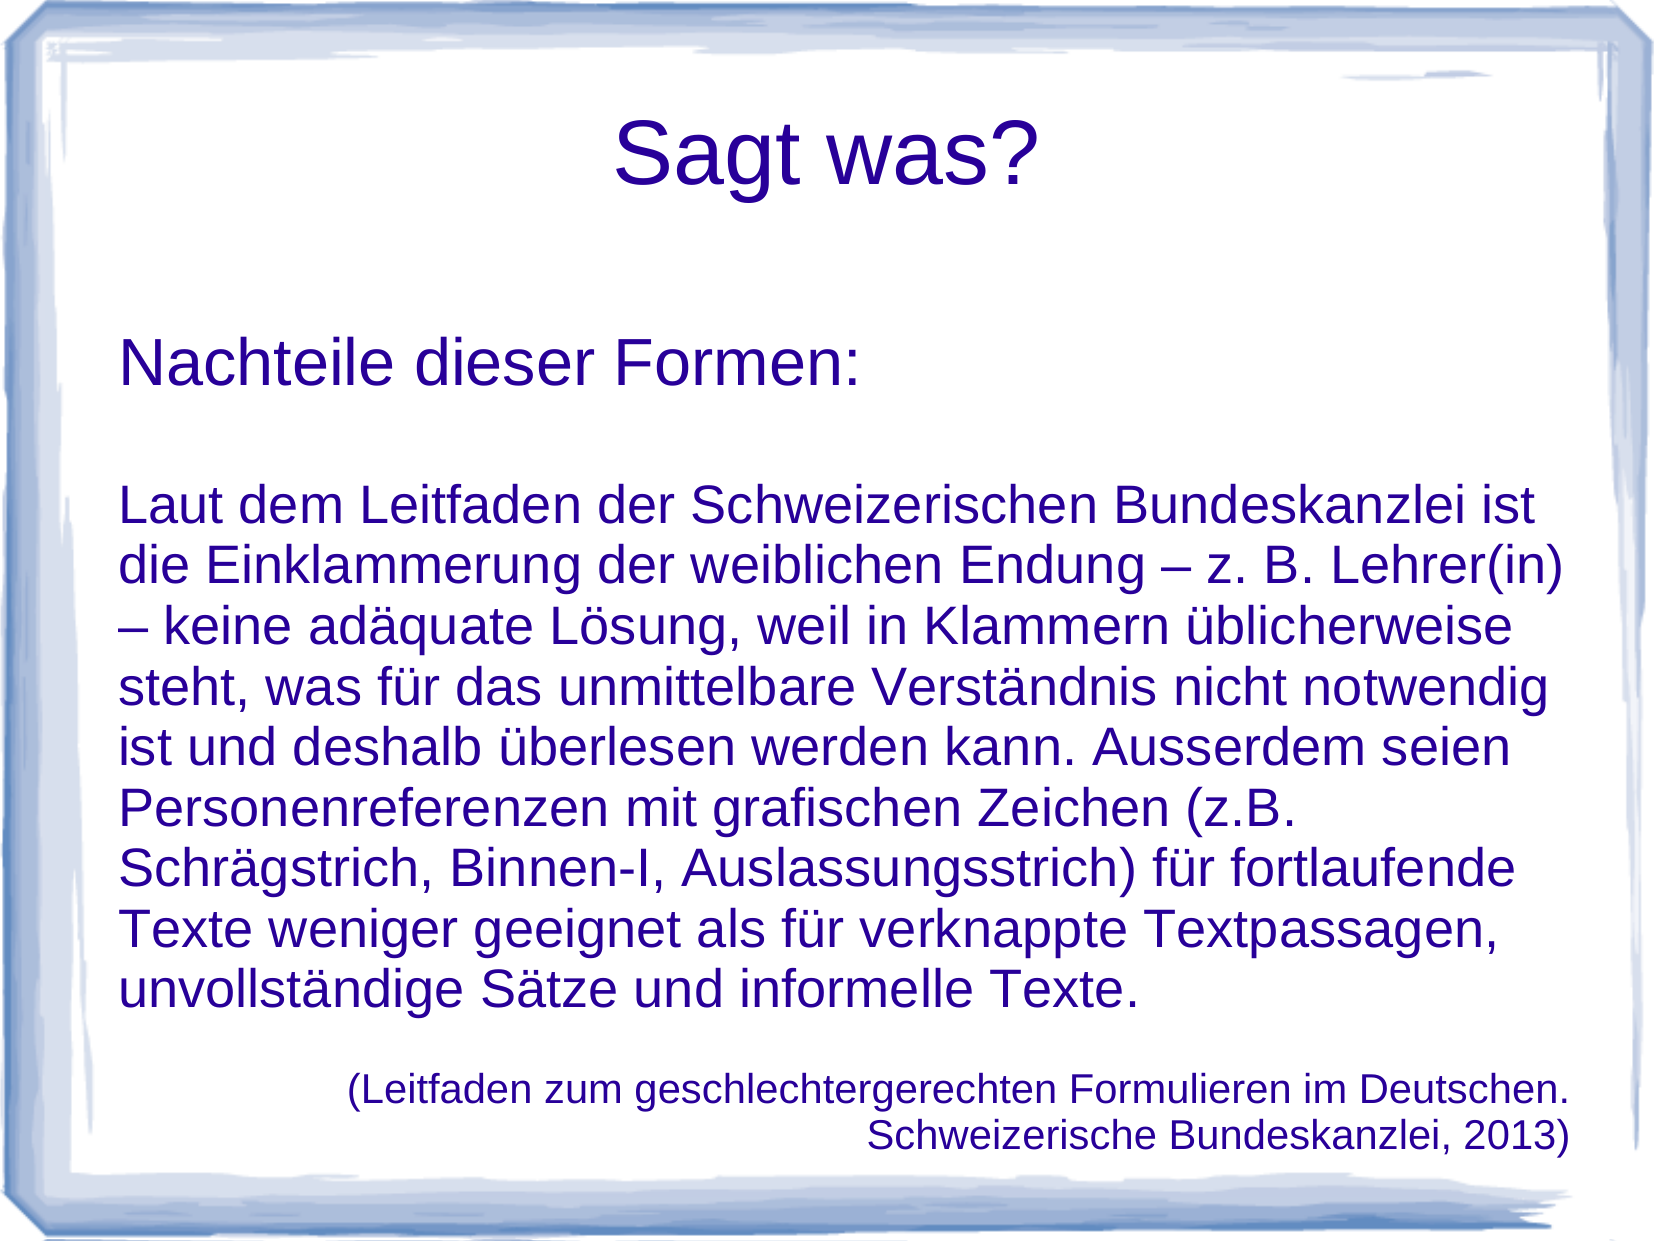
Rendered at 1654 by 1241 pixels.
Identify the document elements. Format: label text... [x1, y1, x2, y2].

picture [0, 0, 1654, 1241]
title Sagt was? [82, 49, 1571, 257]
subtitle Nachteile dieser Formen: Laut dem Leitfaden der Schweizerischen Bundeskanzlei ist die Einklammerung der weiblichen Endung – z. B. Lehrer(in) – keine adäquate Lösung, weil in Klammern üblicherweise steht, was für das unmittelbare Verständnis nicht notwendig ist und deshalb überlesen werden kann. Ausserdem seien Personenreferenzen mit grafischen Zeichen (z.B. Schrägstrich, Binnen-I, Auslassungsstrich) für fortlaufende Texte weniger geeignet als für verknappte Textpassagen, unvollständige Sätze und informelle Texte. (Leitfaden zum geschlechtergerechten Formulieren im Deutschen. Schweizerische Bundeskanzlei, 2013) [118, 324, 1571, 1235]
